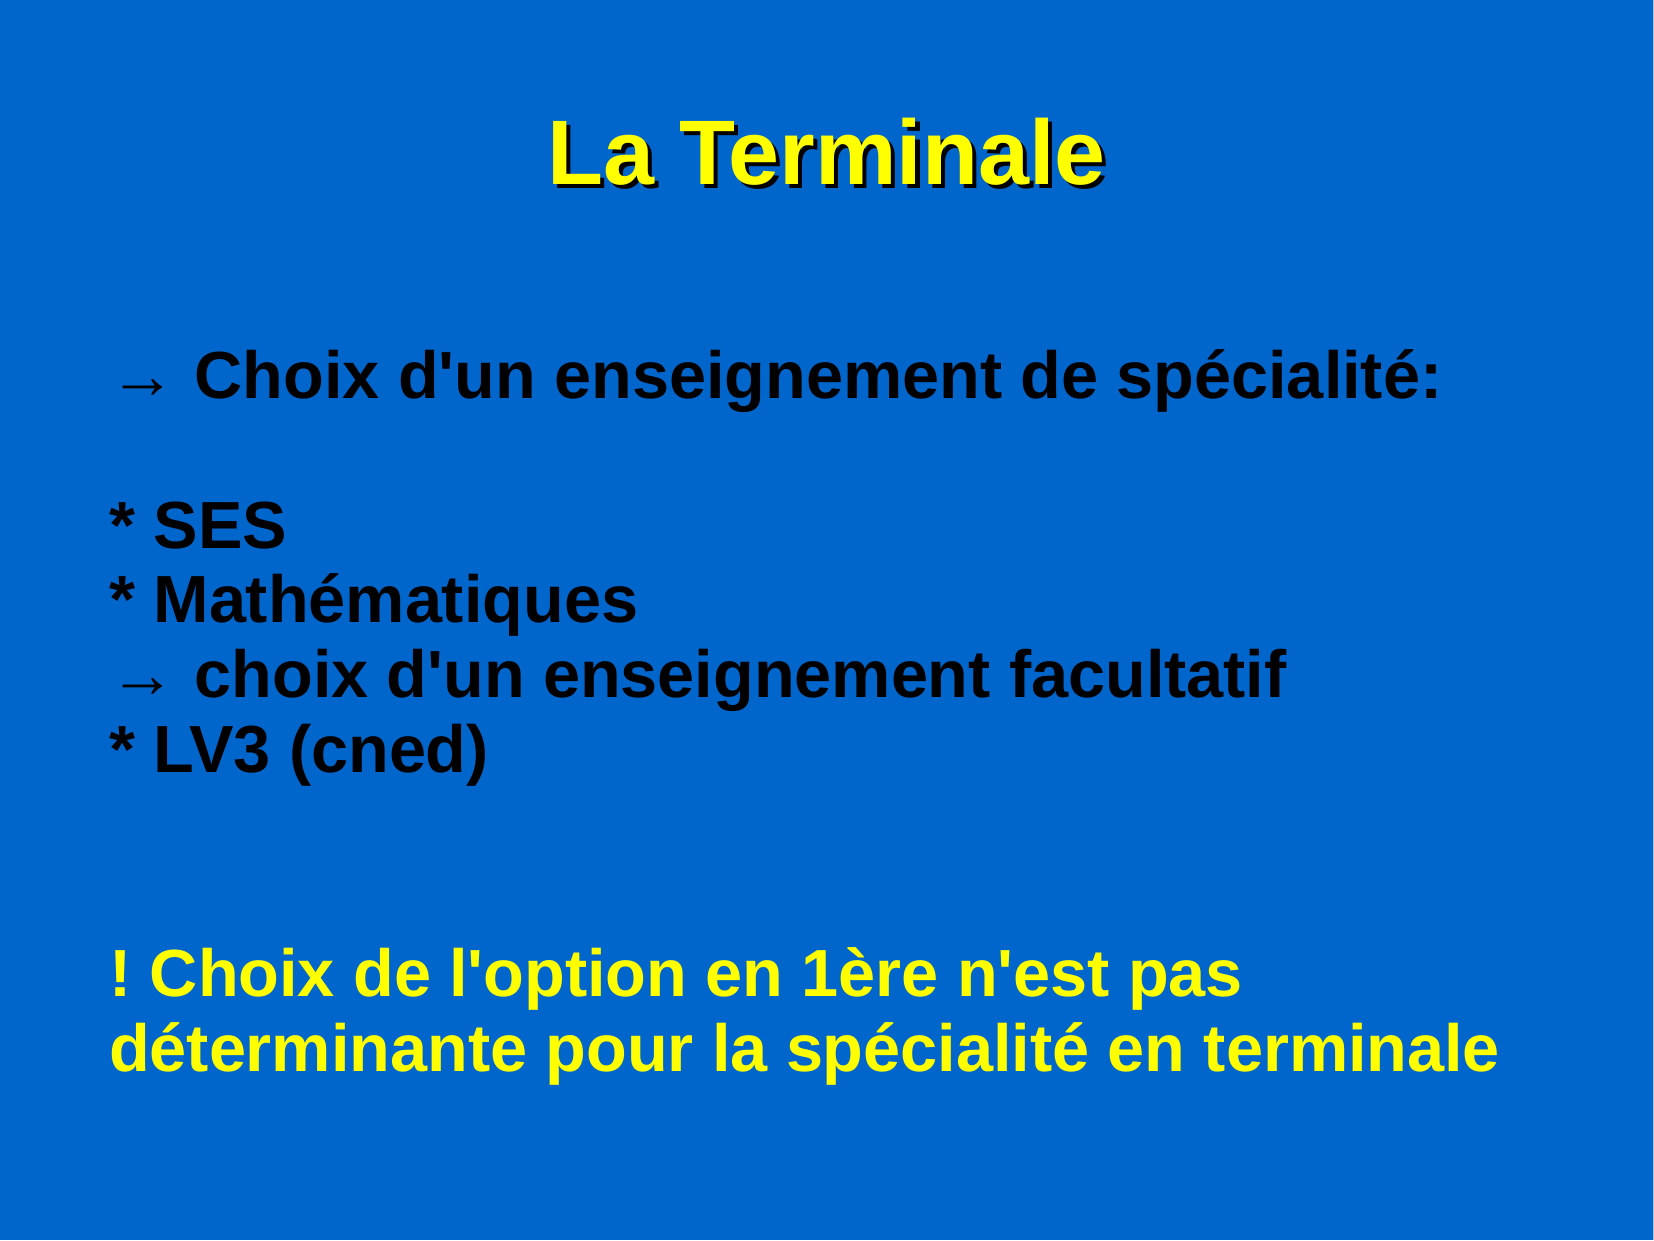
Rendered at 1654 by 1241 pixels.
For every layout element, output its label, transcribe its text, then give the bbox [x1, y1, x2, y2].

title La Terminale [82, 49, 1571, 257]
text_box → Choix d'un enseignement de spécialité: * SES * Mathématiques → choix d'un enseignement facultatif * LV3 (cned) ! Choix de l'option en 1ère n'est pas déterminante pour la spécialité en terminale [94, 330, 1536, 1178]
